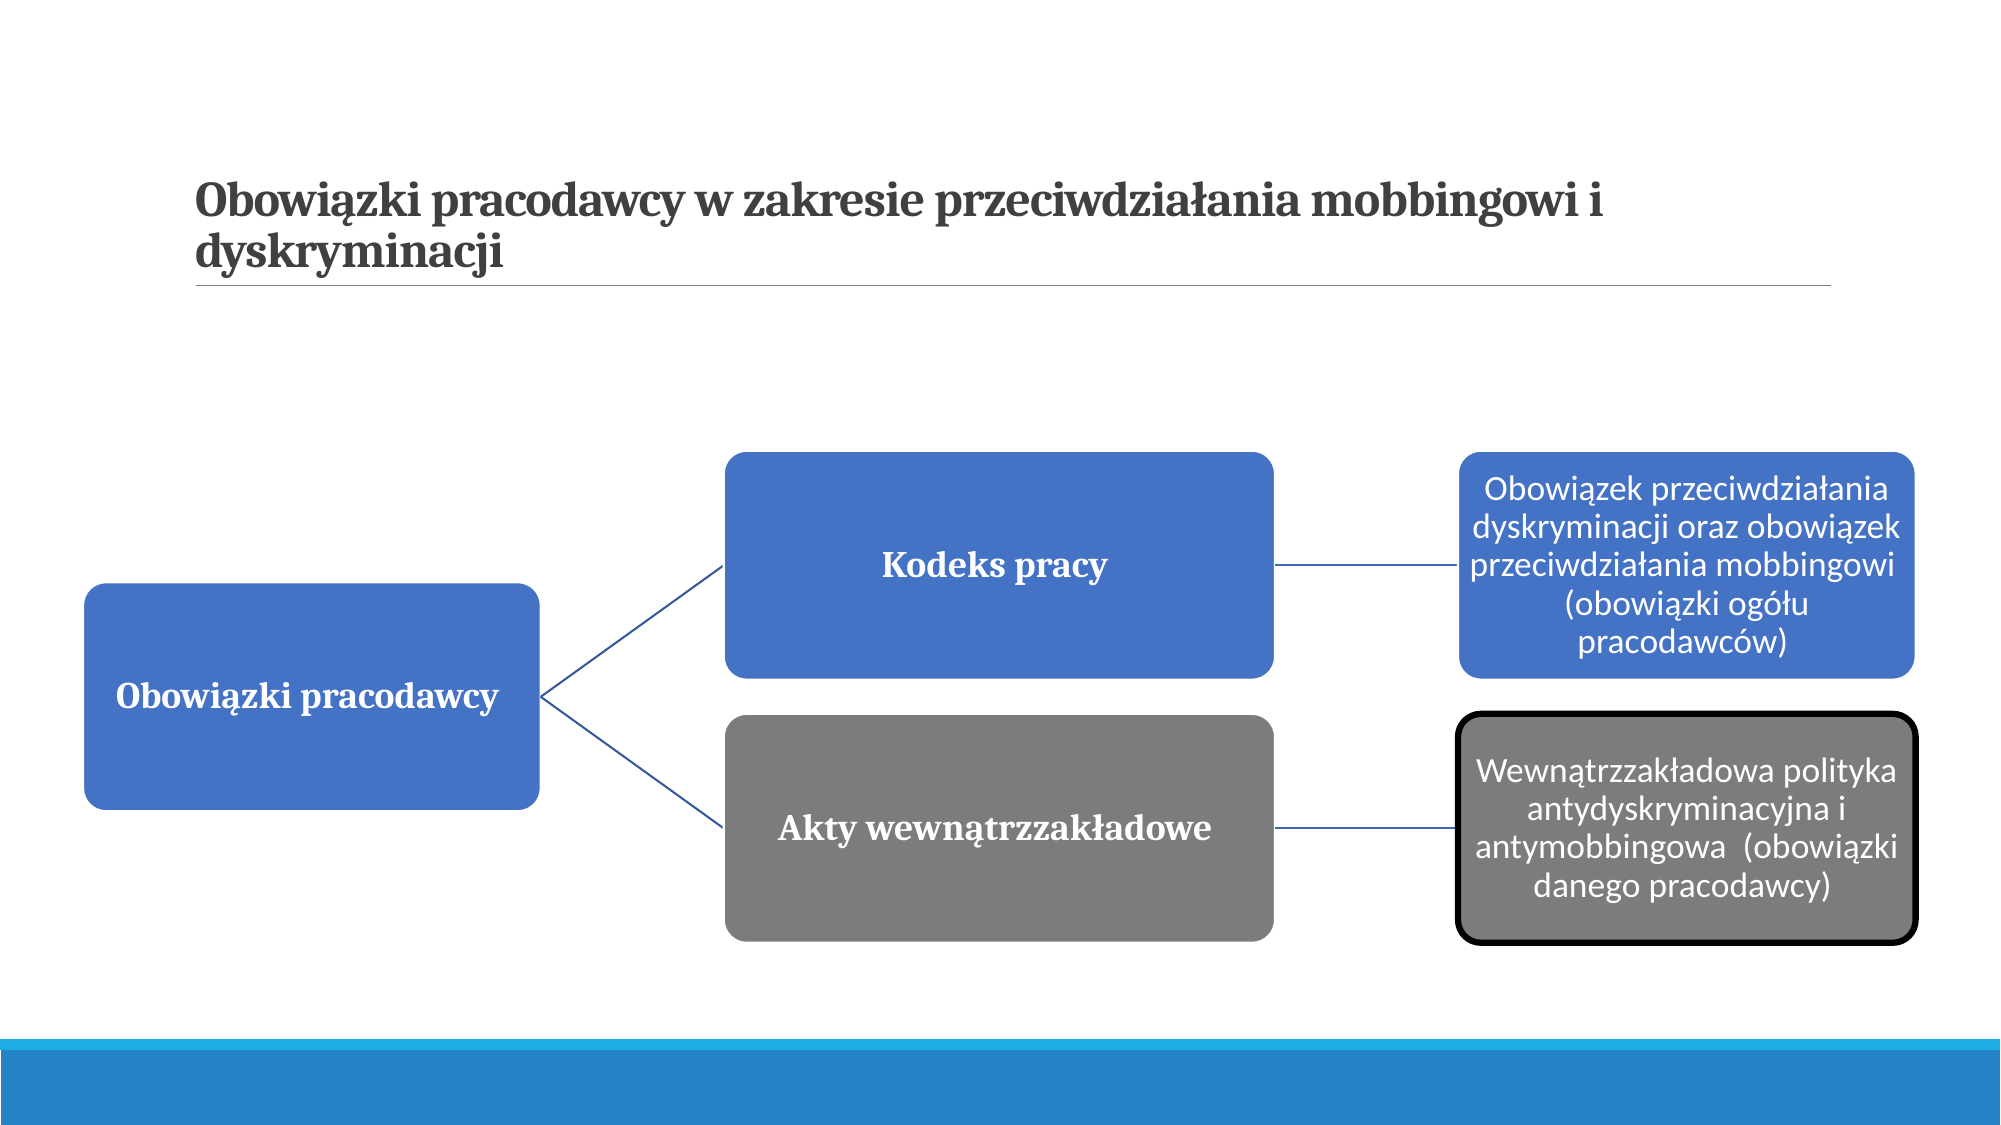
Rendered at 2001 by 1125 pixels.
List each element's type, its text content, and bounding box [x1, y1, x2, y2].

text_box Akty wewnątrzzakładowe [723, 713, 1276, 943]
text_box Kodeks pracy [723, 450, 1276, 680]
text_box Wewnątrzzakładowa polityka antydyskryminacyjna i antymobbingowa (obowiązki danego pracodawcy) [1458, 713, 1916, 943]
title Obowiązki pracodawcy w zakresie przeciwdziałania mobbingowi i dyskryminacji [180, 47, 1831, 286]
text_box Obowiązki pracodawcy [83, 582, 541, 812]
text_box Obowiązek przeciwdziałania dyskryminacji oraz obowiązek przeciwdziałania mobbingowi (obowiązki ogółu pracodawców) [1458, 450, 1916, 680]
